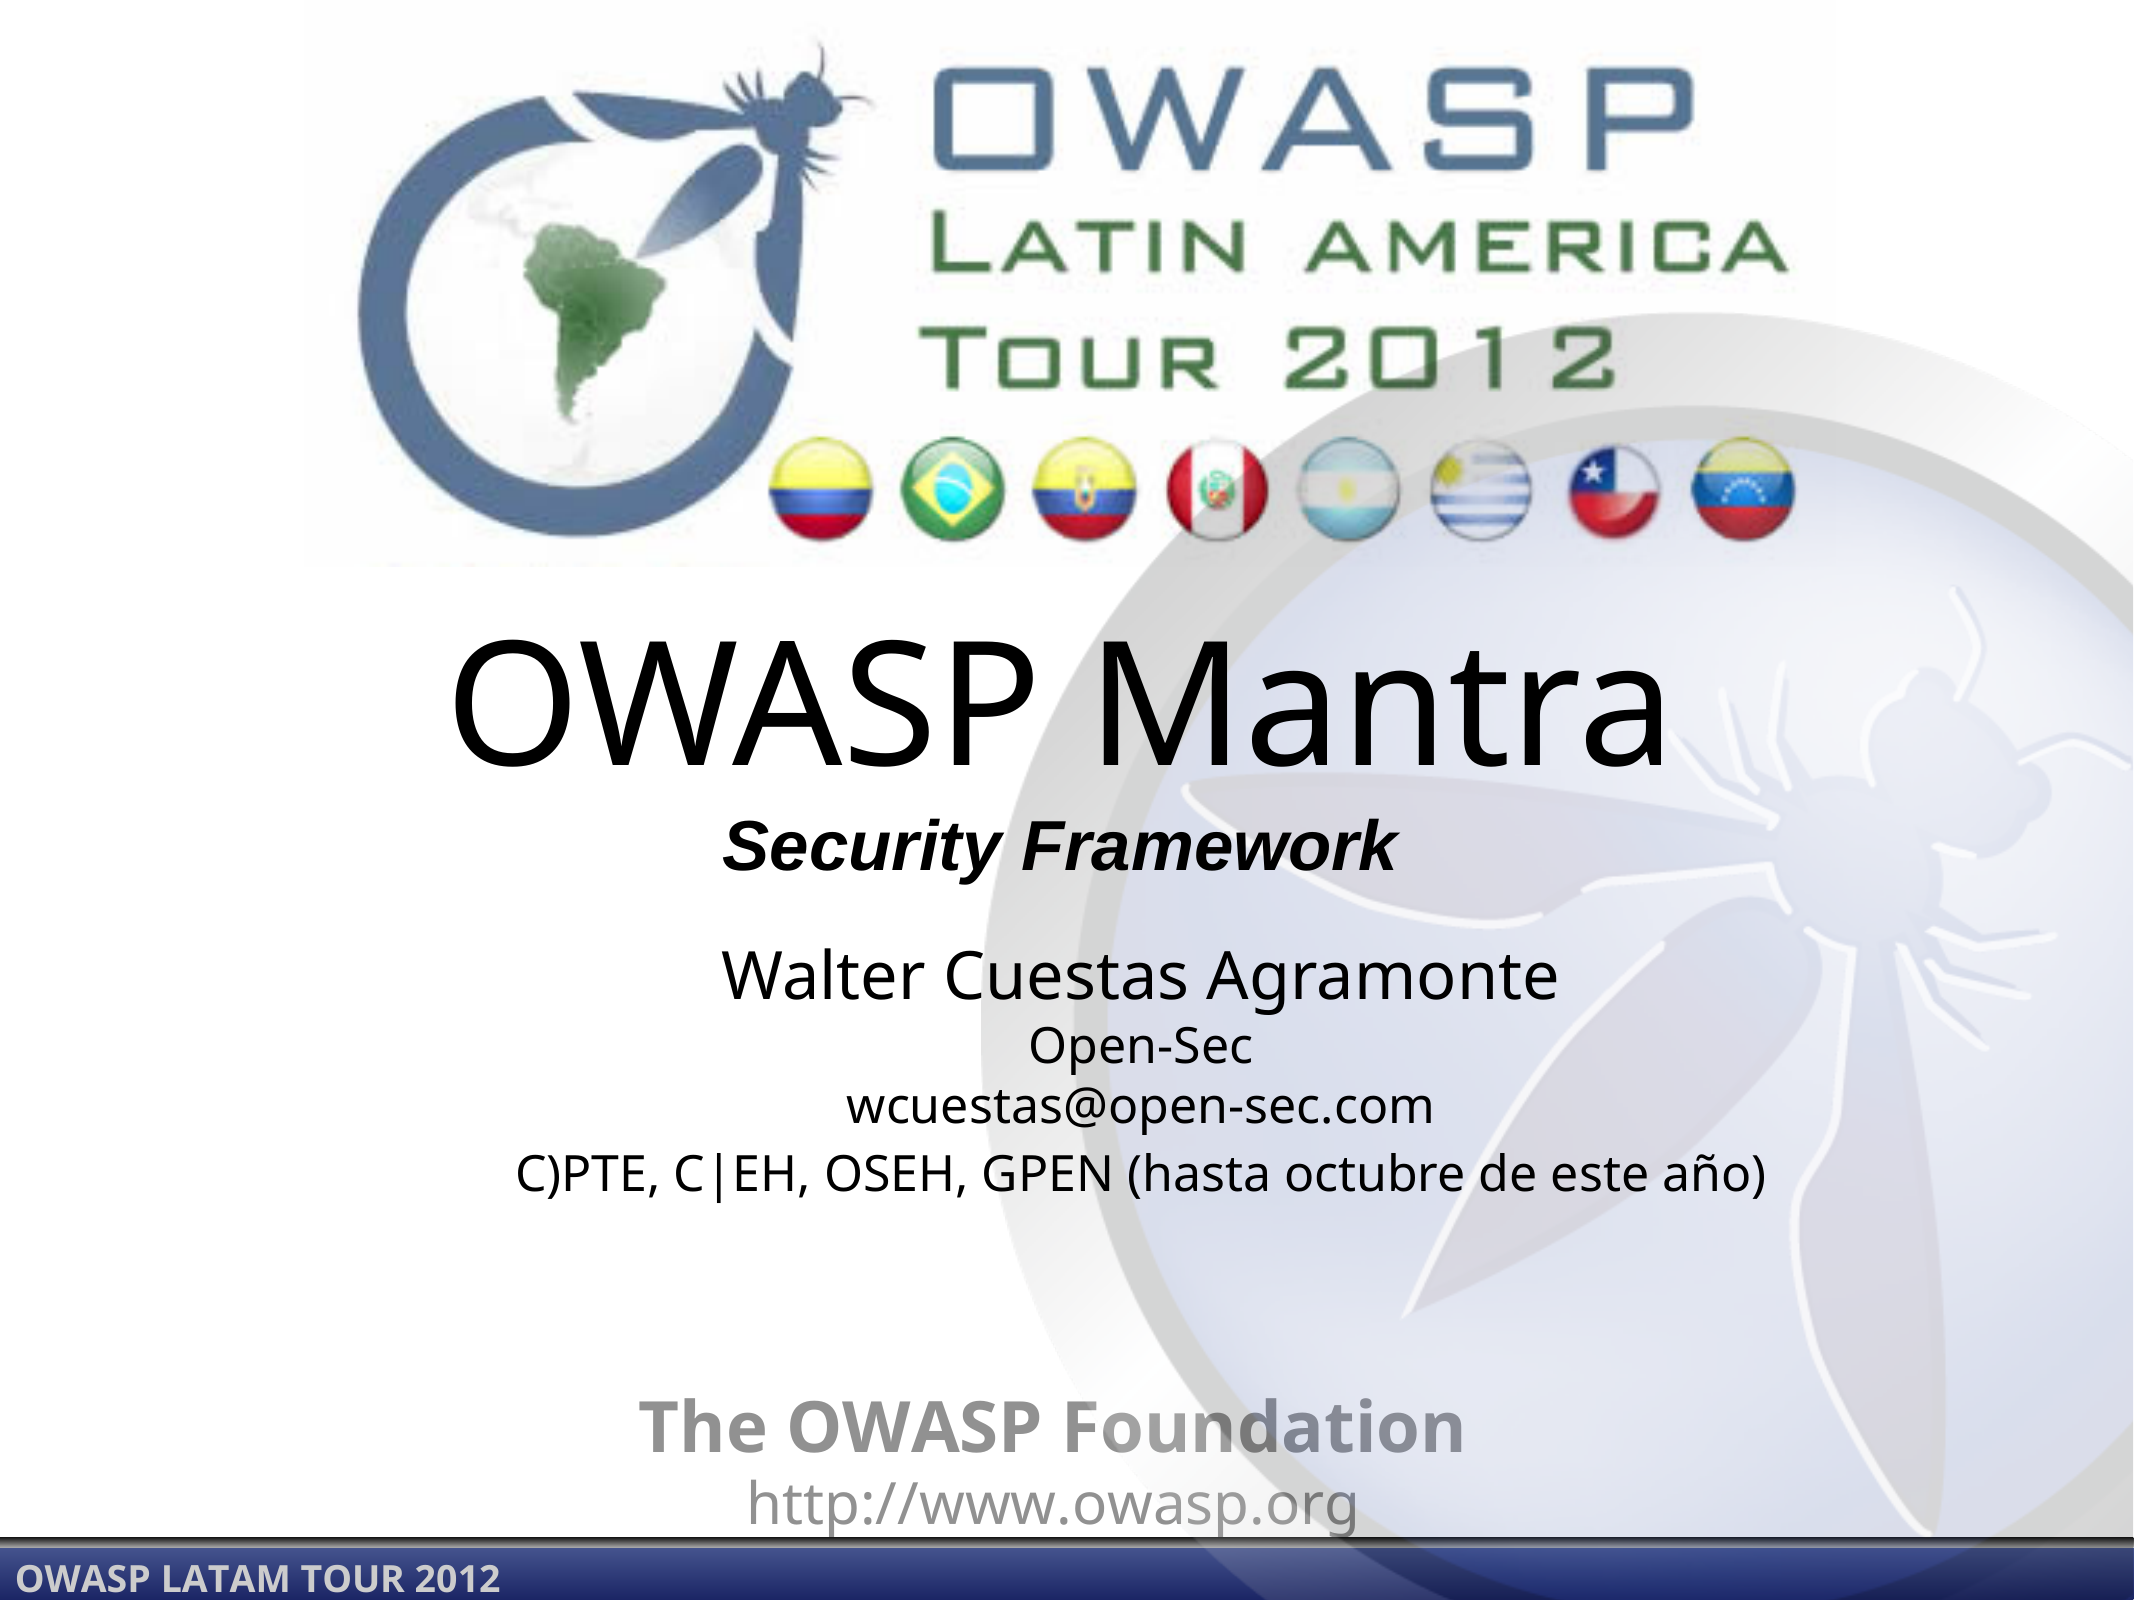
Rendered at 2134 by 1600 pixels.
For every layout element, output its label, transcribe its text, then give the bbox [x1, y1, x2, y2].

title OWASP Mantra Security Framework [154, 549, 1968, 893]
text_box Walter Cuestas Agramonte Open-Sec wcuestas@open-sec.com C)PTE, C|EH, OSEH, GPEN (hasta octubre de este año) [472, 924, 1810, 1334]
picture [304, 0, 2134, 1600]
